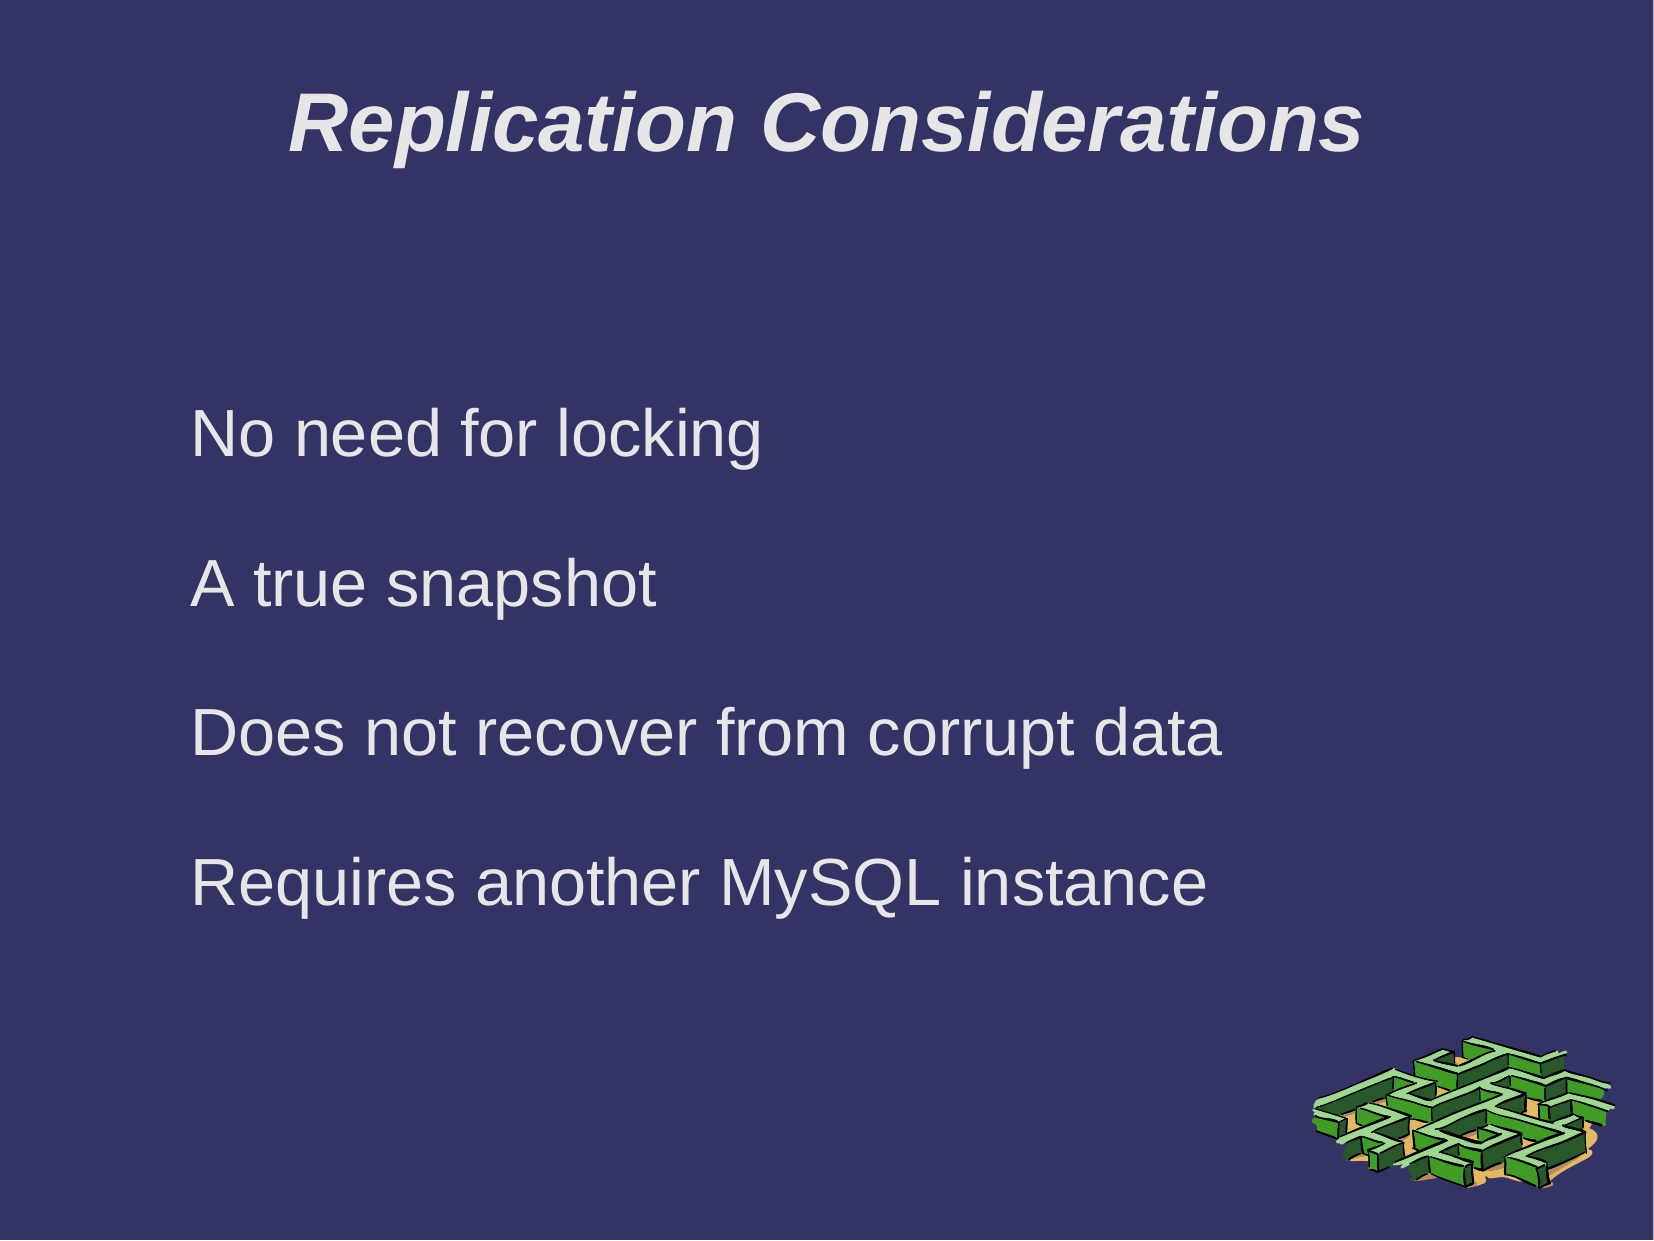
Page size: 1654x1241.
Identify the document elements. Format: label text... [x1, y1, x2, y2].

list No need for locking A true snapshot Does not recover from corrupt data Requires another MySQL instance [178, 246, 1570, 1029]
title Replication Considerations [121, 19, 1534, 227]
